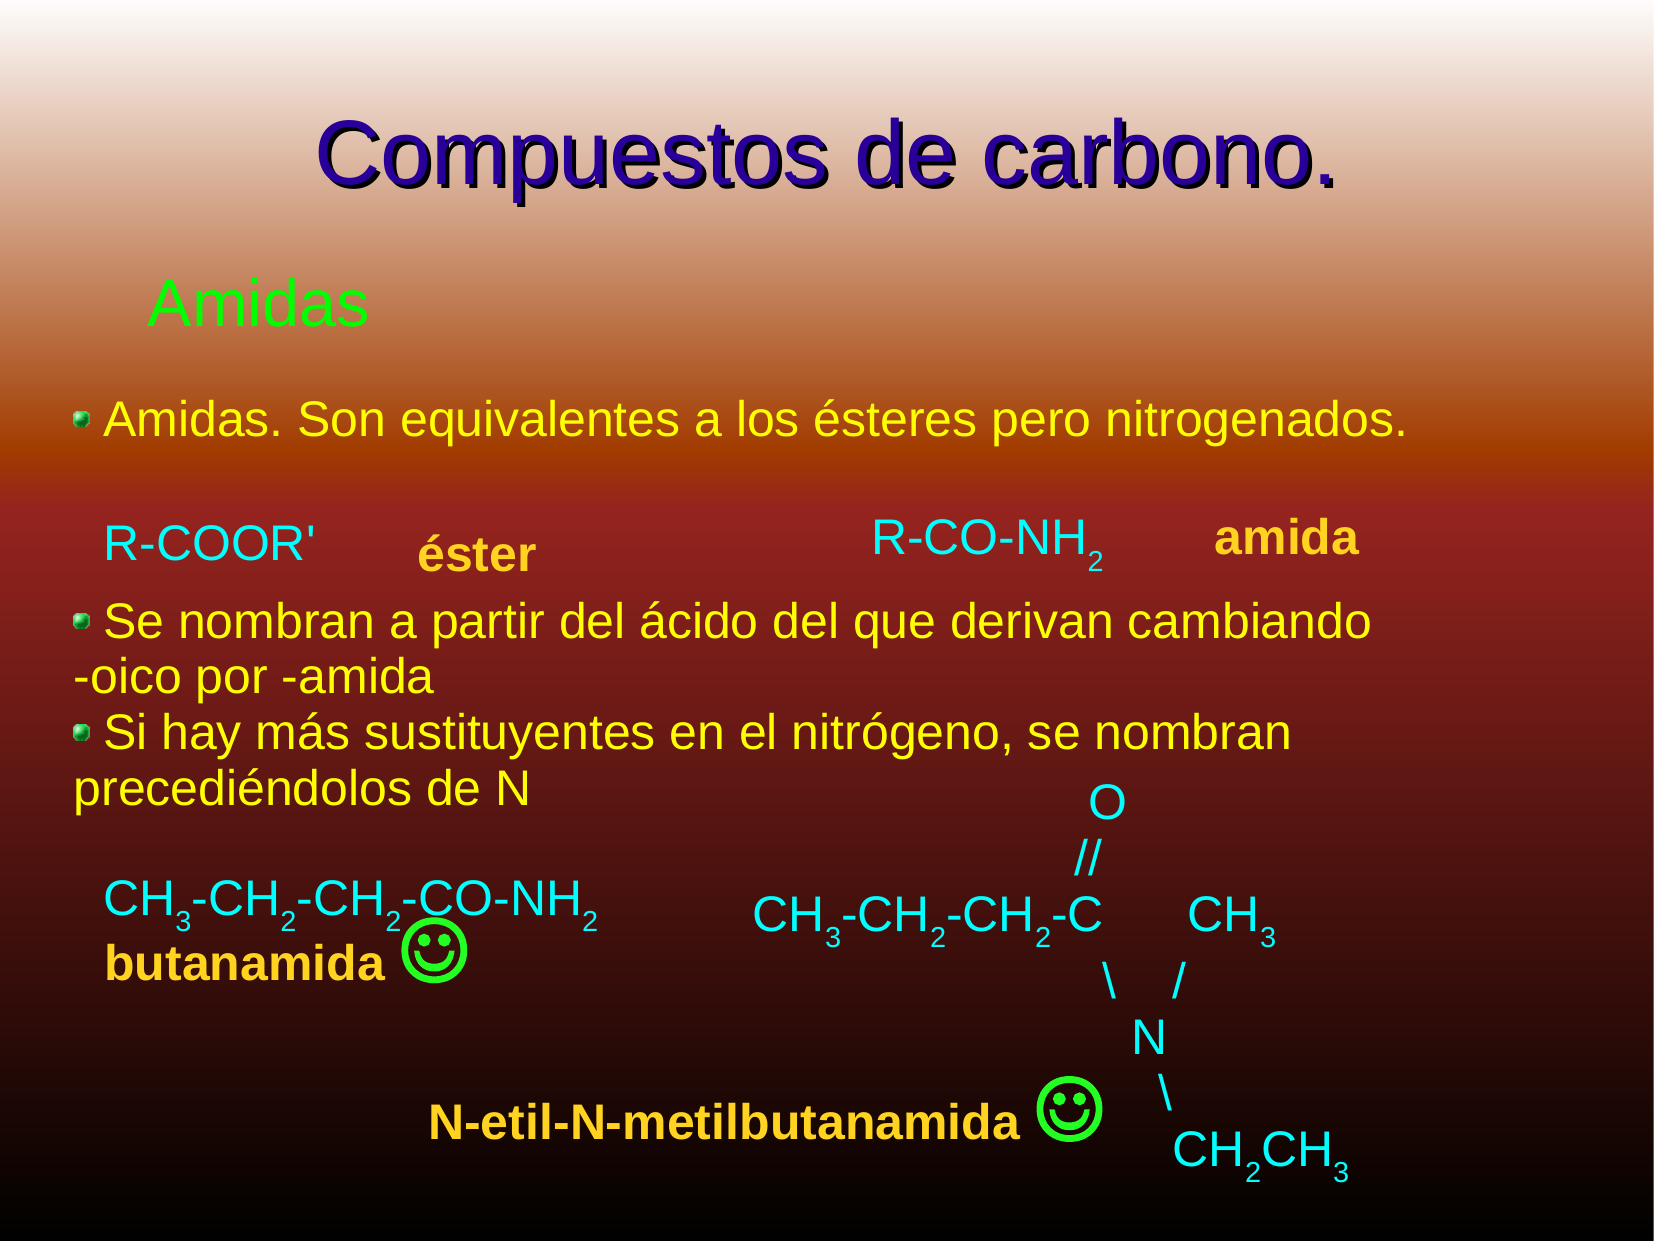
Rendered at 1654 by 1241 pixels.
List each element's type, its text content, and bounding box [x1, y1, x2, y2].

picture [0, 0, 1654, 1241]
text_box R-COOR' [88, 508, 355, 585]
title Compuestos de carbono. [82, 49, 1571, 257]
text_box Se nombran a partir del ácido del que derivan cambiando -oico por -amida Si hay más sustituyentes en el nitrógeno, se nombran precediéndolos de N [59, 585, 1418, 824]
text_box éster [402, 518, 709, 585]
text_box O // CH3-CH2-CH2-C CH3 \ / N \ CH2CH3 [738, 766, 1506, 1197]
text_box butanamida  [89, 915, 738, 1023]
text_box Amidas. Son equivalentes a los ésteres pero nitrogenados. [59, 383, 1565, 455]
text_box CH3-CH2-CH2-CO-NH2 [88, 862, 709, 946]
text_box R-CO-NH2 [856, 501, 1211, 585]
list Amidas [76, 265, 1182, 355]
text_box amida [1200, 501, 1506, 574]
text_box N-etil-N-metilbutanamida  [413, 1074, 1211, 1182]
